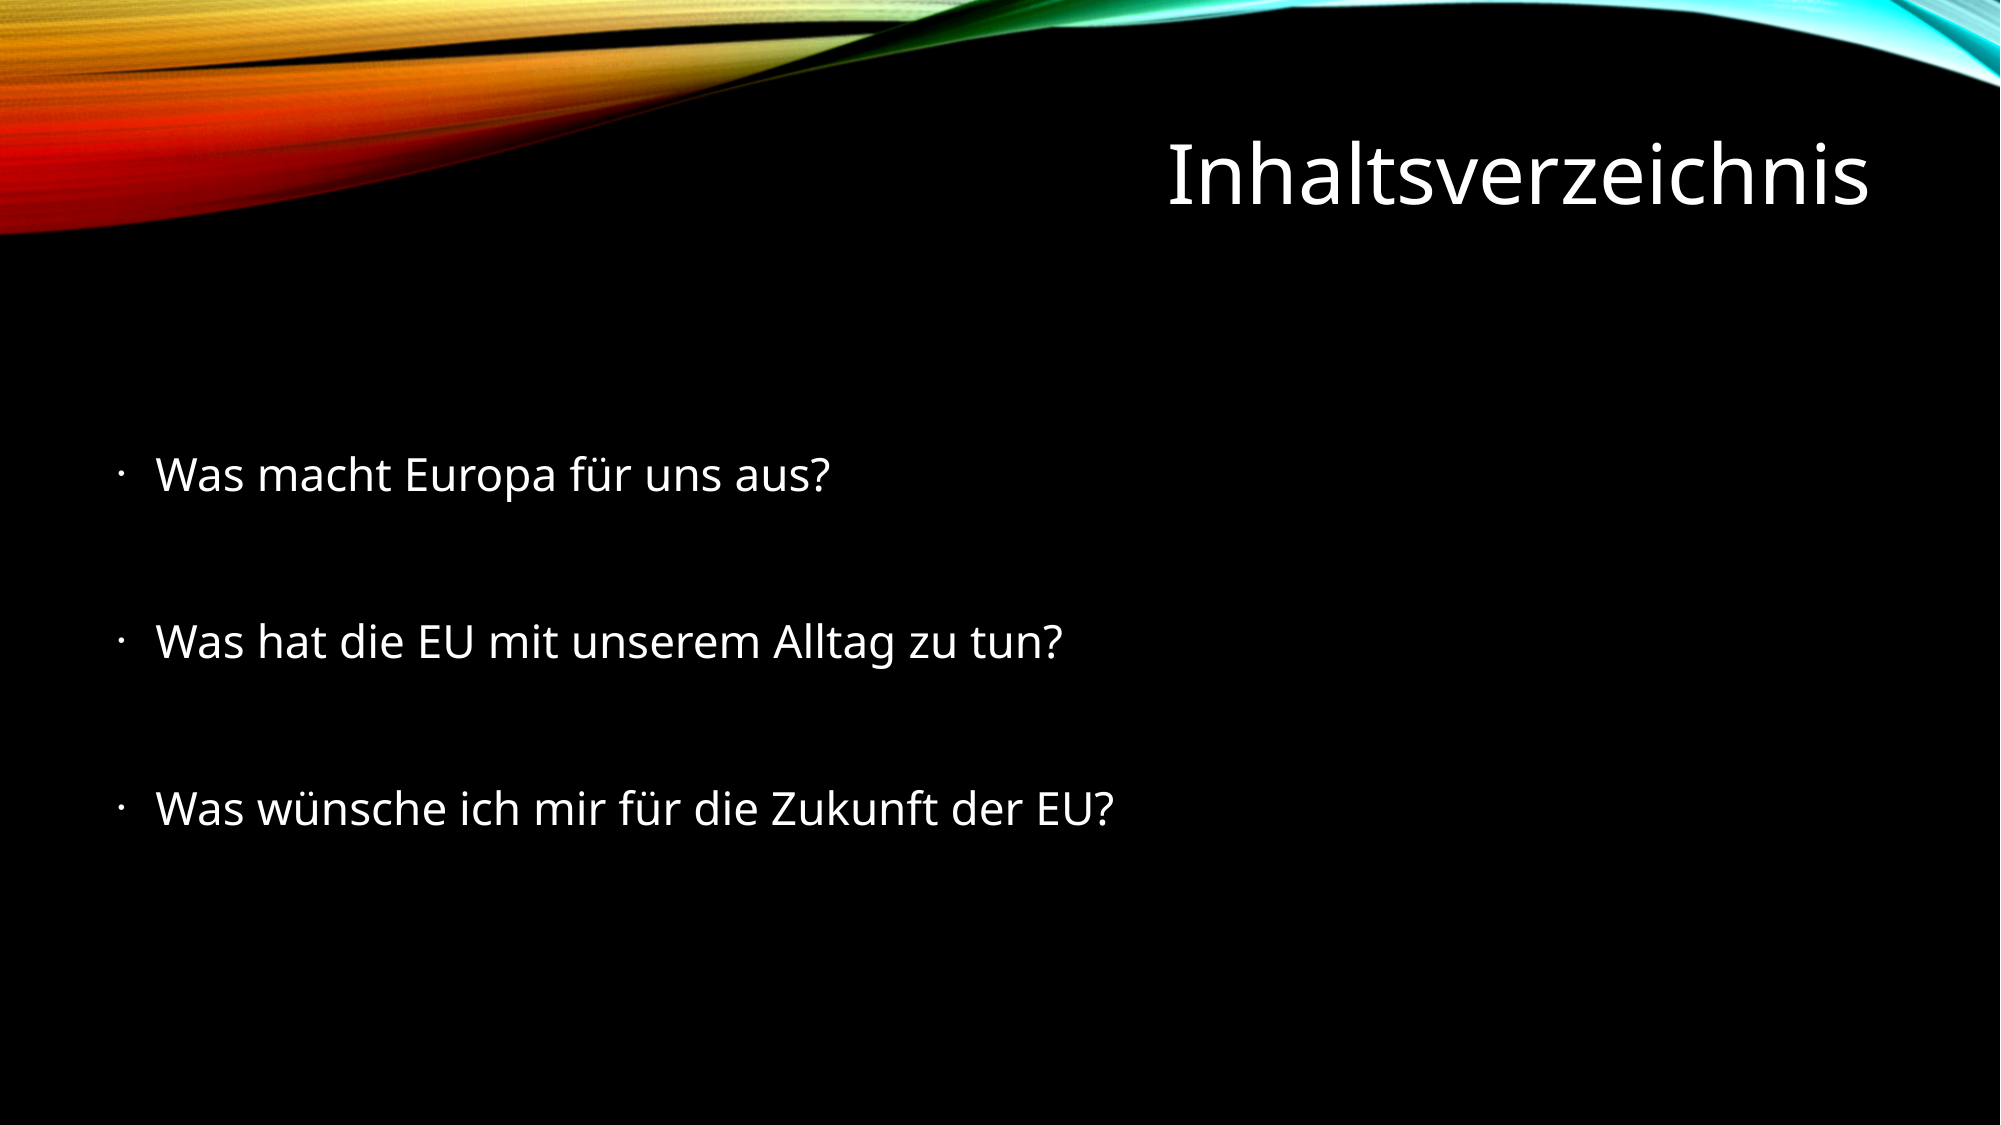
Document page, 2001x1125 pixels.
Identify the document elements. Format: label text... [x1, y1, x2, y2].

list Was macht Europa für uns aus? Was hat die EU mit unserem Alltag zu tun? Was wünsche ich mir für die Zukunft der EU? [103, 356, 1879, 1017]
title Inhaltsverzeichnis [474, 125, 1888, 338]
picture [0, 0, 2000, 237]
